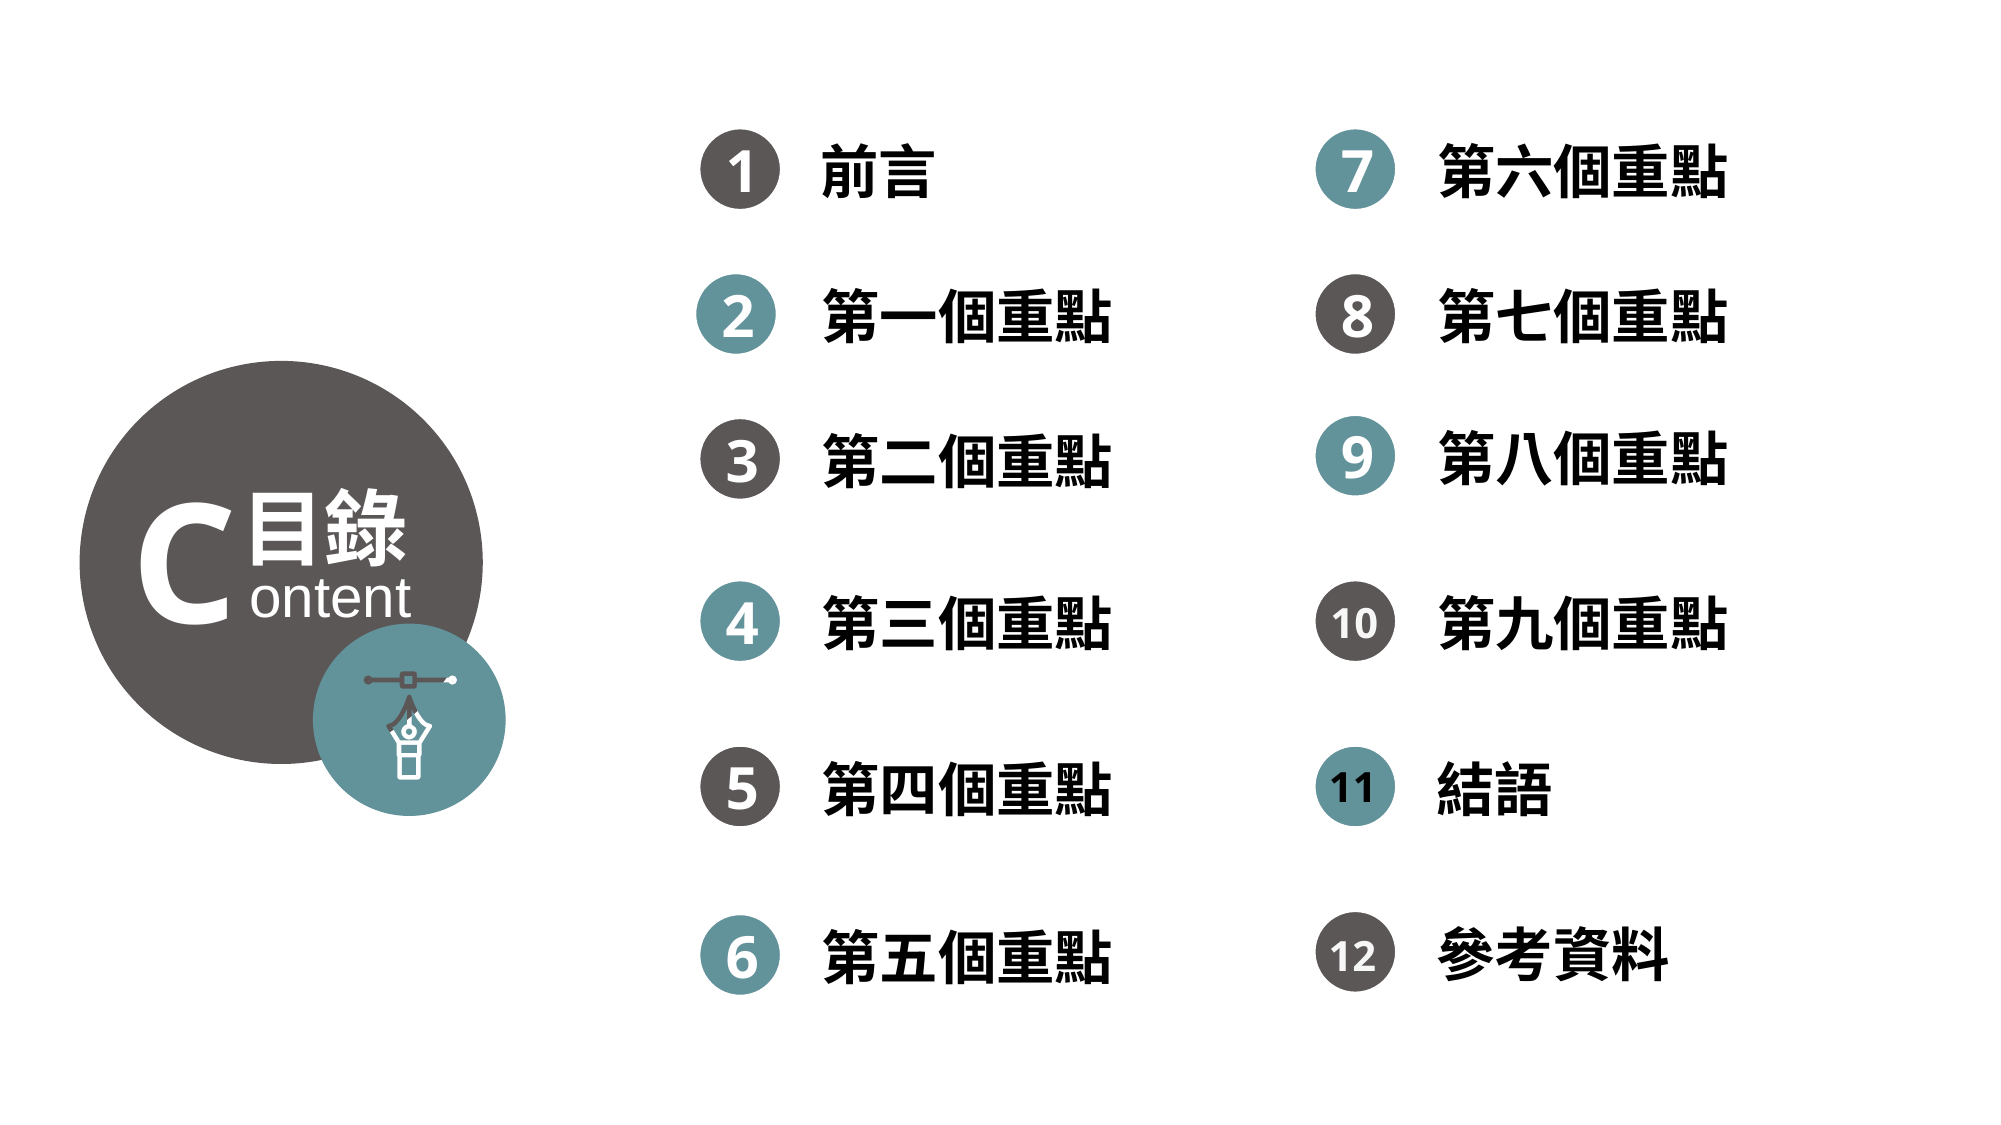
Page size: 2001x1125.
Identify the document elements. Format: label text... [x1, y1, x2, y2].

text_box 11 [1314, 753, 1392, 819]
text_box 目錄 [253, 468, 423, 551]
text_box 2 [694, 272, 778, 356]
text_box 10 [1315, 589, 1394, 655]
text_box 9 [1313, 414, 1397, 498]
text_box 第二個重點 [807, 417, 1128, 503]
text_box 目錄 [263, 541, 301, 551]
text_box 6 [698, 913, 782, 997]
text_box 目錄 [263, 503, 301, 512]
text_box 7 [1313, 127, 1397, 211]
text_box 第一個重點 [807, 272, 1128, 358]
text_box [79, 360, 506, 816]
text_box 前言 [806, 127, 953, 213]
text_box 目錄 [263, 522, 301, 531]
text_box 第三個重點 [807, 579, 1128, 665]
text_box 5 [698, 745, 782, 828]
text_box 第八個重點 [1422, 414, 1744, 500]
text_box 目錄 [337, 500, 352, 509]
text_box 第五個重點 [807, 913, 1128, 999]
text_box [1329, 819, 1381, 828]
text_box 第九個重點 [1422, 579, 1744, 665]
text_box 8 [1313, 272, 1397, 356]
text_box 目錄 [373, 503, 387, 507]
text_box 4 [698, 579, 782, 663]
text_box 1 [698, 127, 782, 211]
text_box C [116, 449, 253, 665]
text_box 12 [1313, 922, 1392, 988]
text_box [1335, 988, 1376, 994]
text_box 參考資料 [1421, 910, 1685, 996]
text_box [1326, 910, 1384, 922]
text_box 第七個重點 [1422, 272, 1744, 358]
text_box 3 [698, 417, 782, 501]
text_box ontent [234, 551, 430, 637]
text_box [1392, 767, 1397, 806]
text_box [1331, 745, 1380, 753]
text_box 第四個重點 [807, 745, 1128, 831]
text_box [1331, 655, 1379, 663]
text_box 結語 [1421, 745, 1568, 831]
text_box 第六個重點 [1422, 127, 1744, 213]
text_box [1392, 932, 1397, 971]
text_box [1329, 579, 1382, 589]
